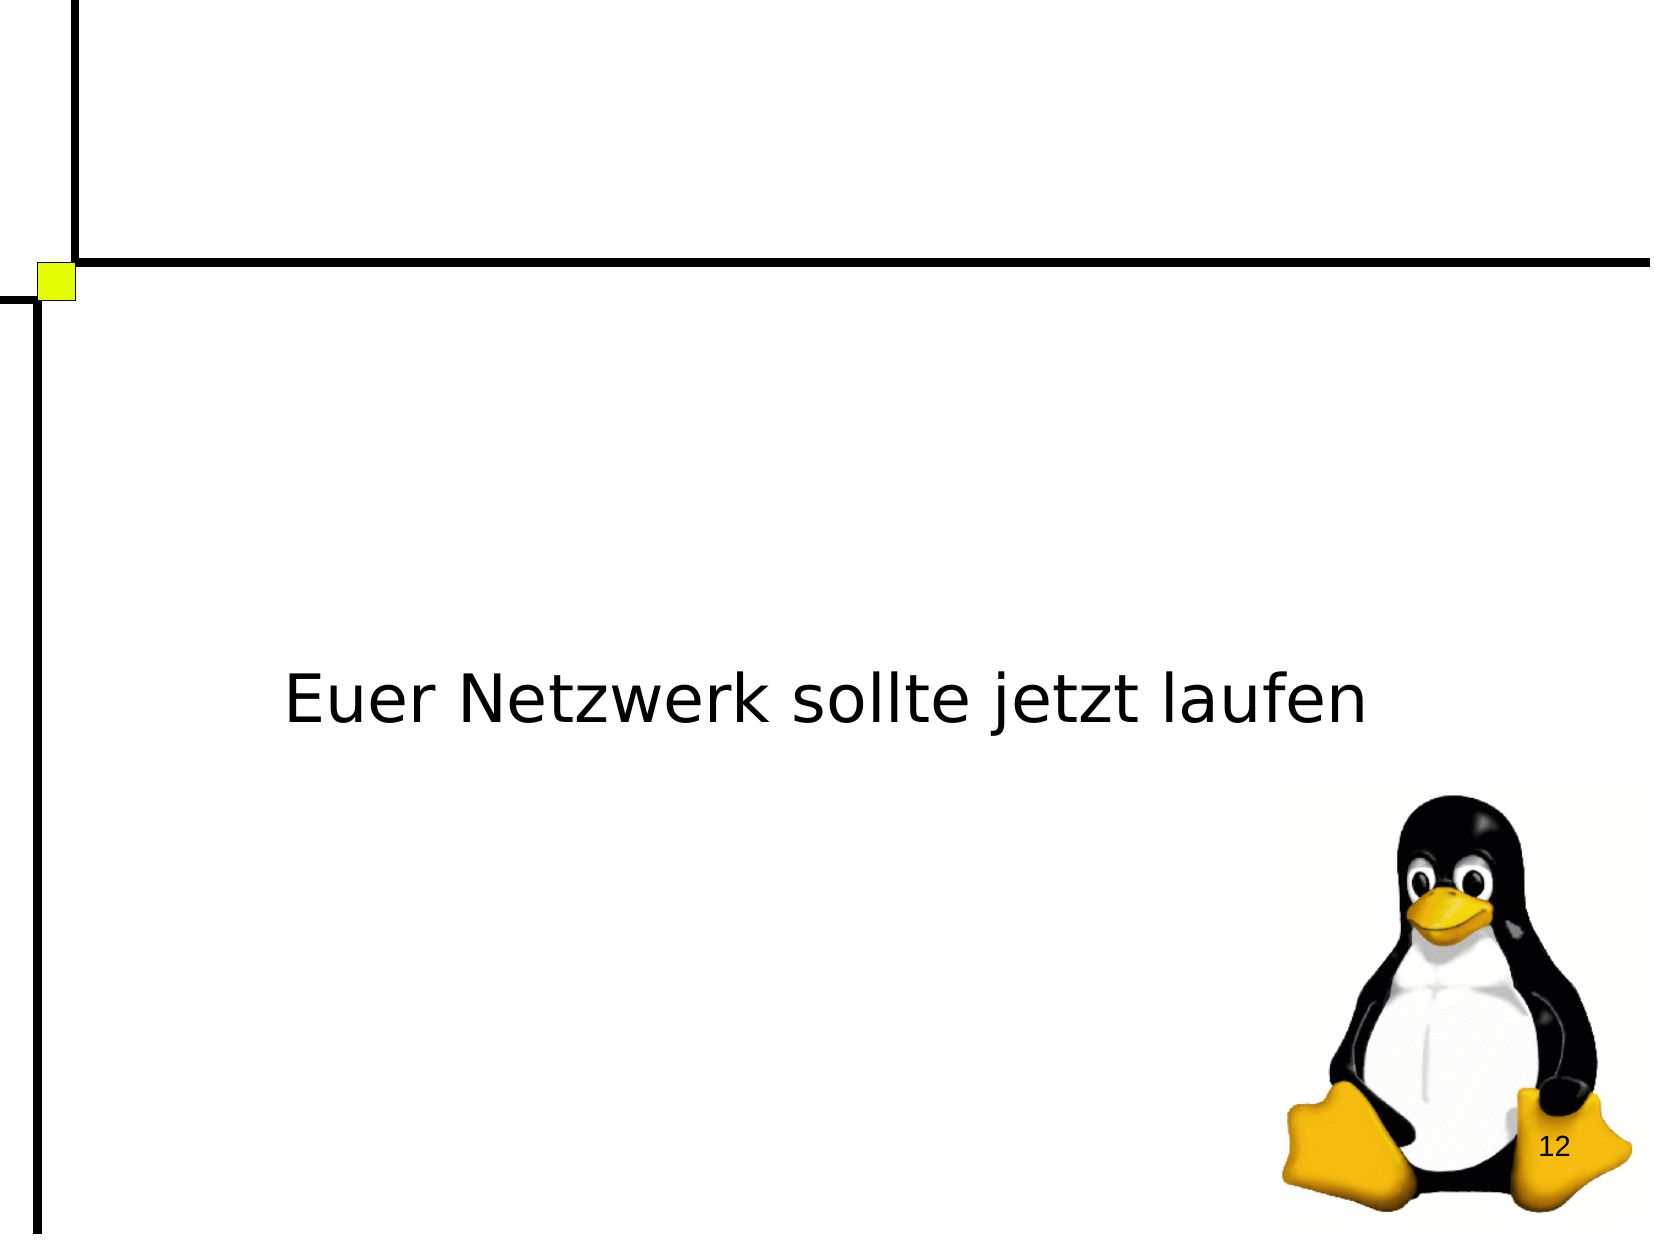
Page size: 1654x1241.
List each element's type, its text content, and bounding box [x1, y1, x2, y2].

picture [1275, 787, 1642, 1223]
subtitle Euer Netzwerk sollte jetzt laufen [82, 297, 1571, 1102]
